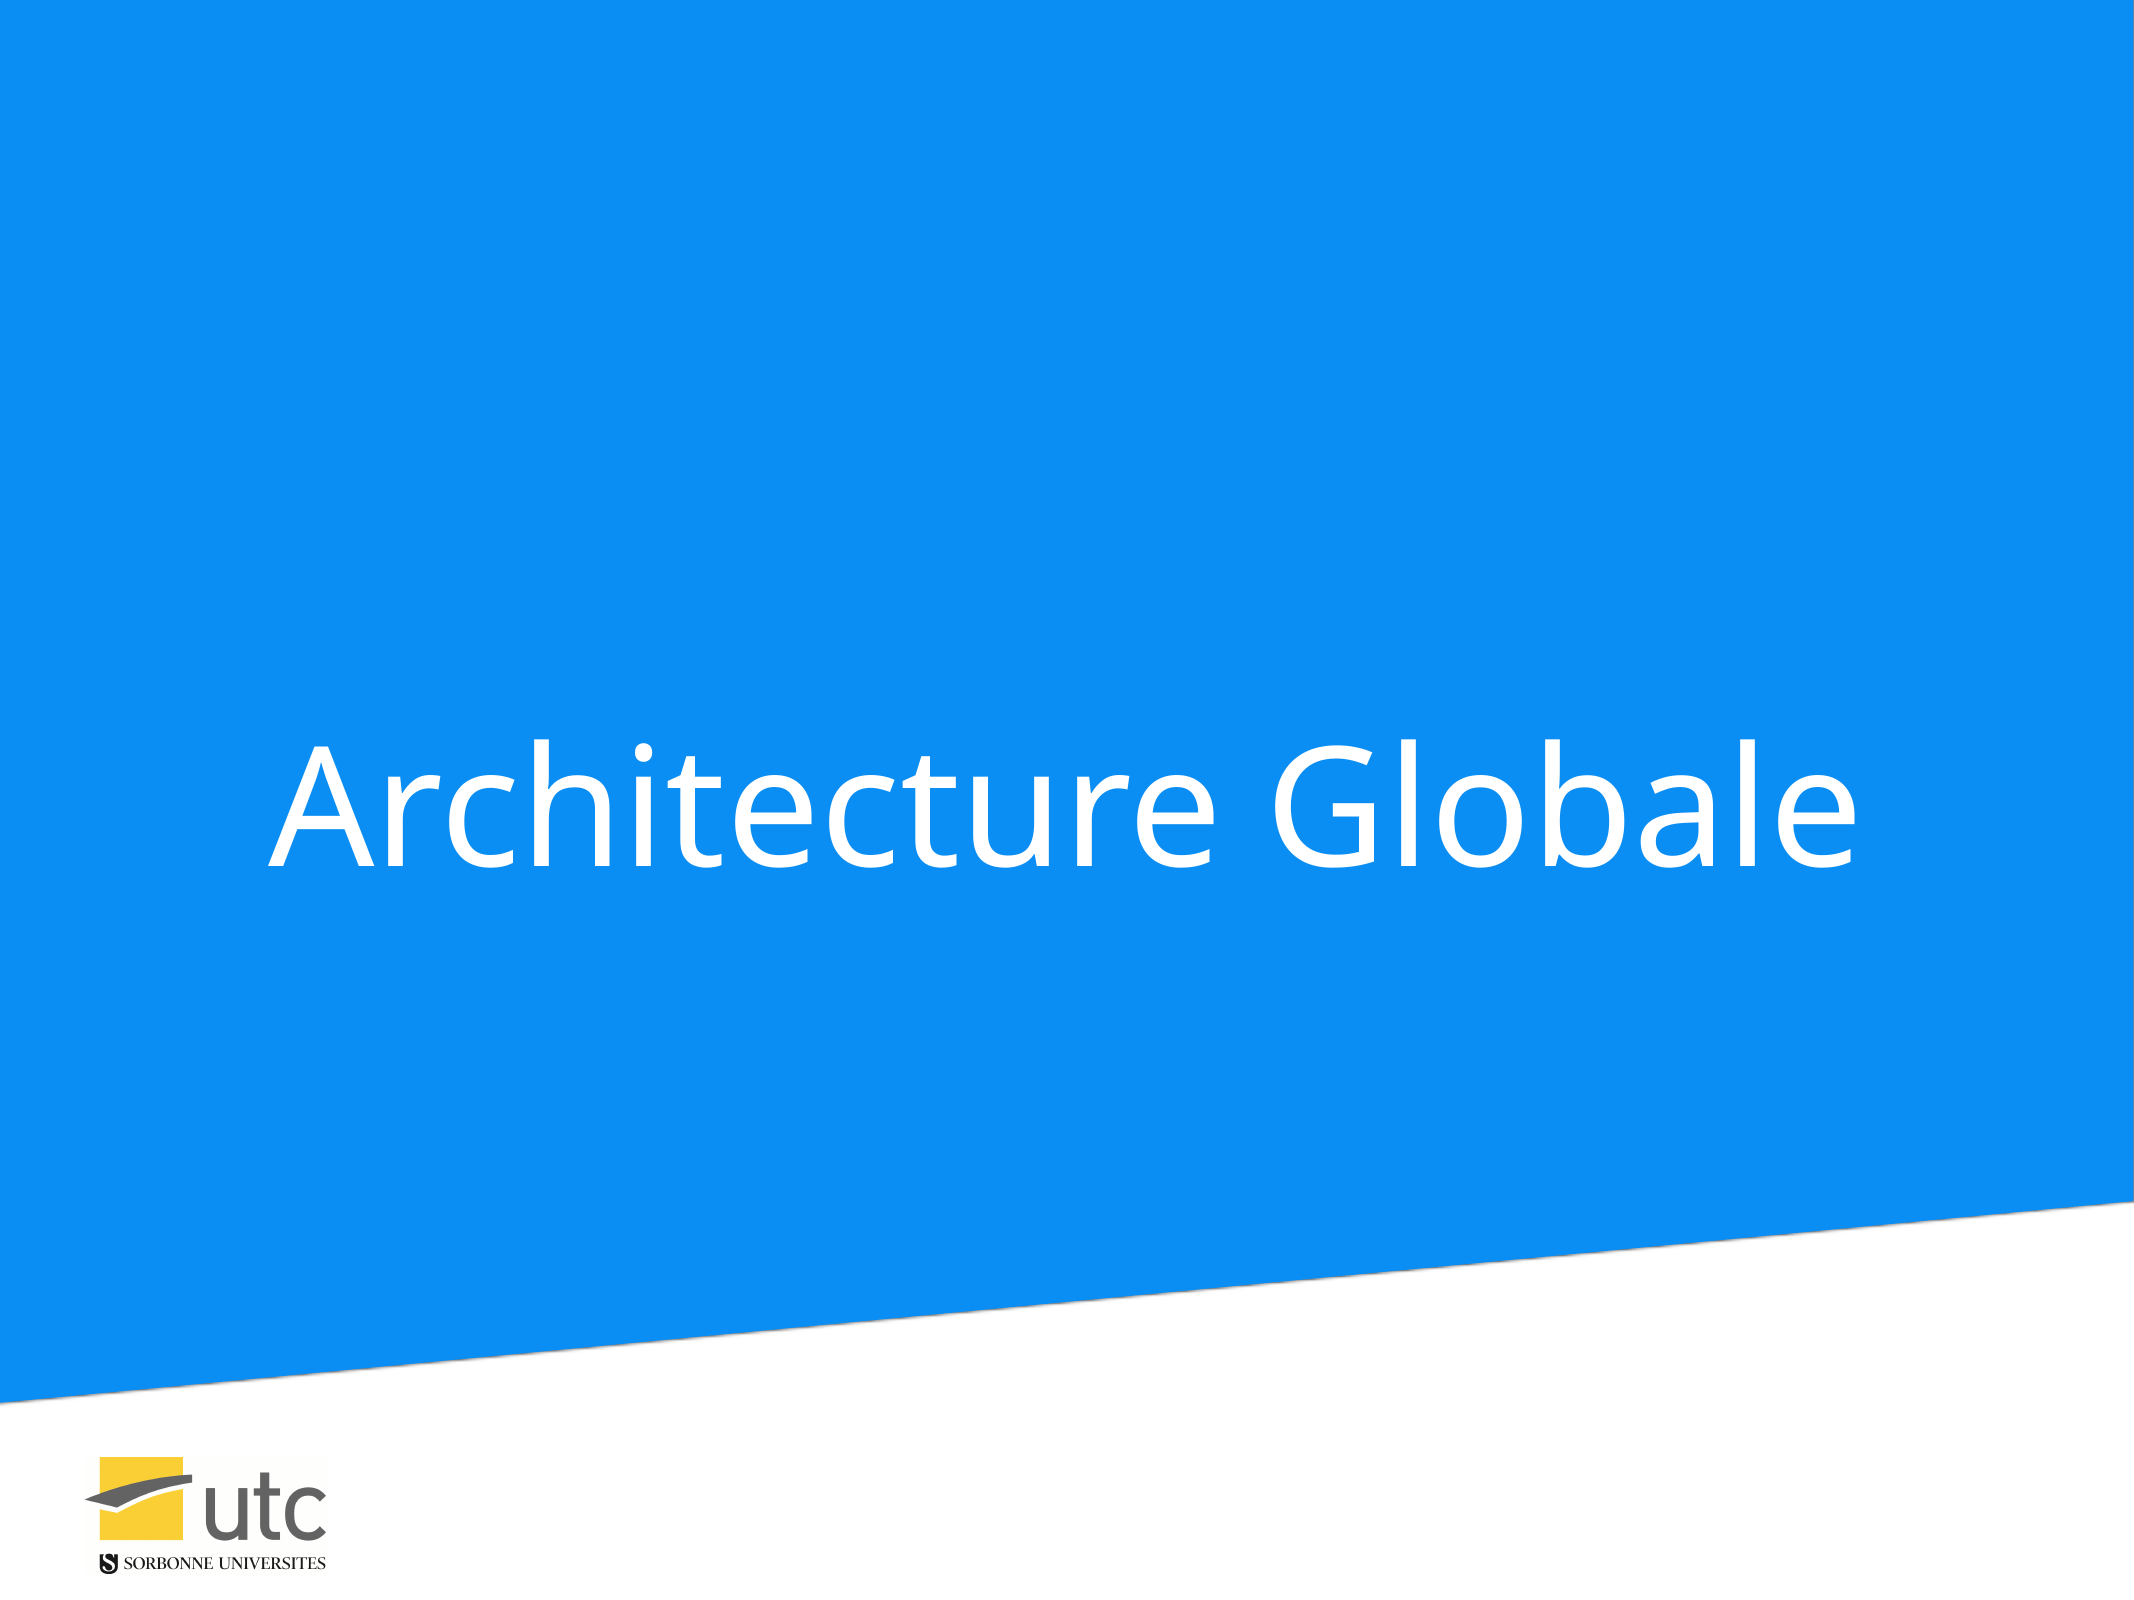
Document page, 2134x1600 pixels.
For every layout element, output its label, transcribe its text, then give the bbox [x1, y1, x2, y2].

title Architecture Globale [208, 529, 1925, 1071]
picture [84, 1457, 326, 1574]
